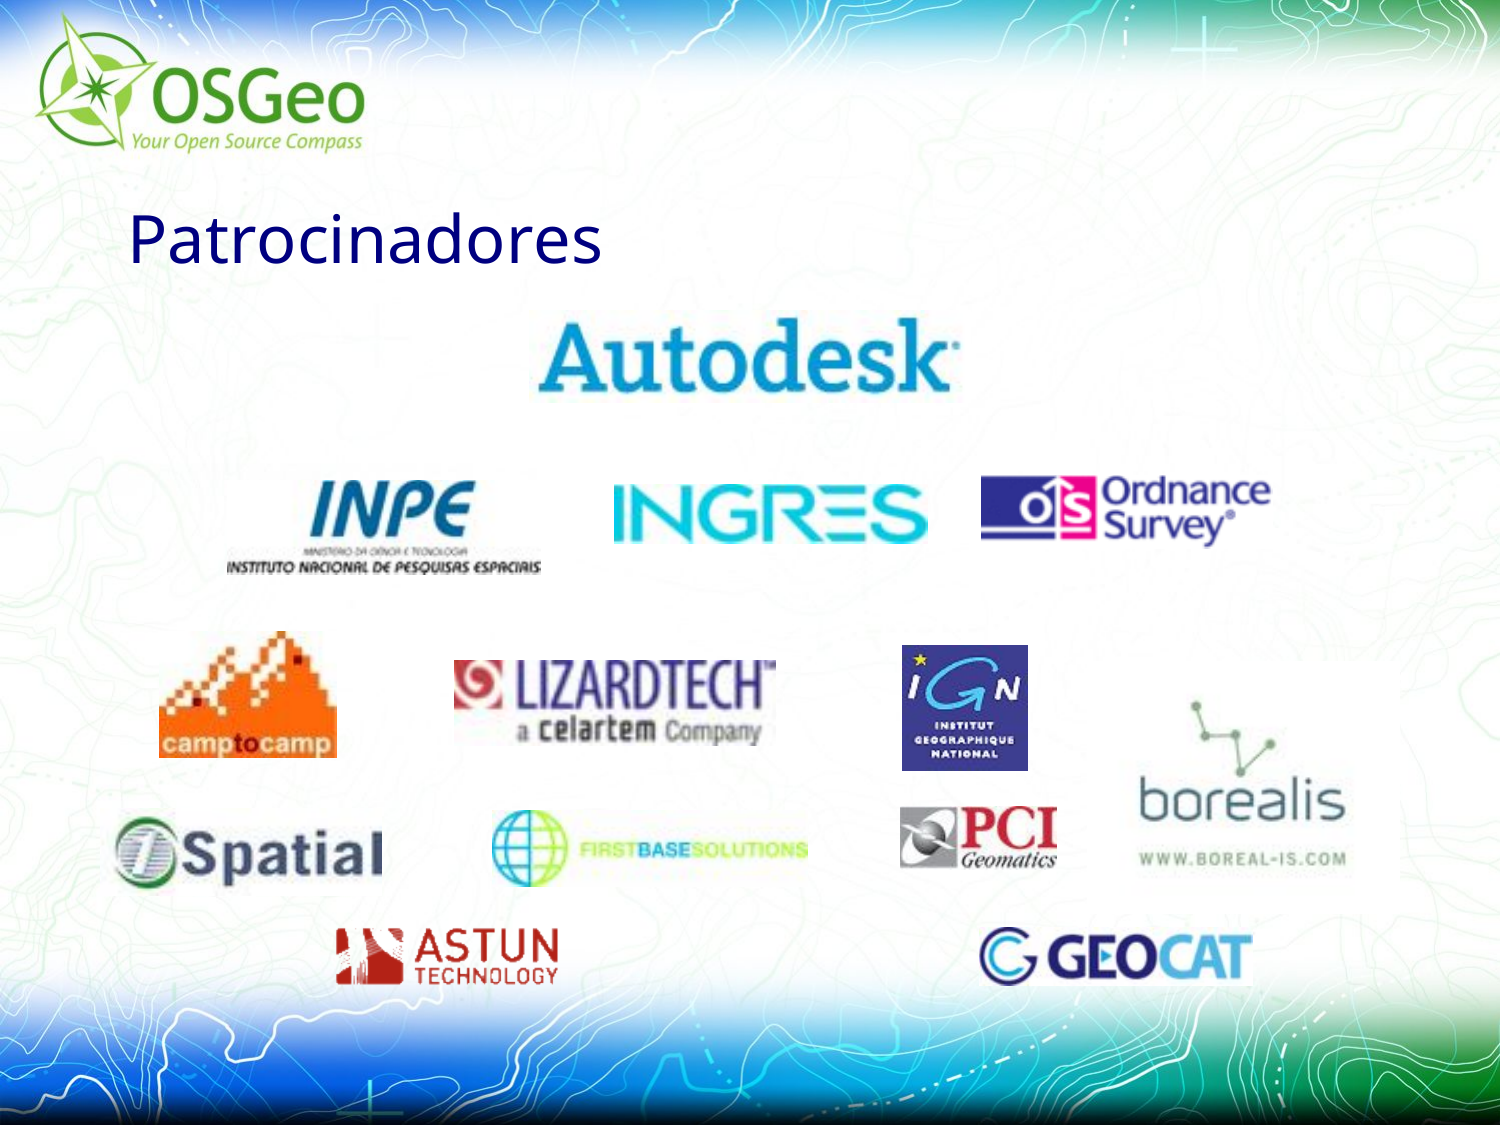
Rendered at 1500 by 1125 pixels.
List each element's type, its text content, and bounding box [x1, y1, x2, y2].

picture [0, 0, 1500, 1125]
title Patrocinadores [112, 179, 1388, 296]
